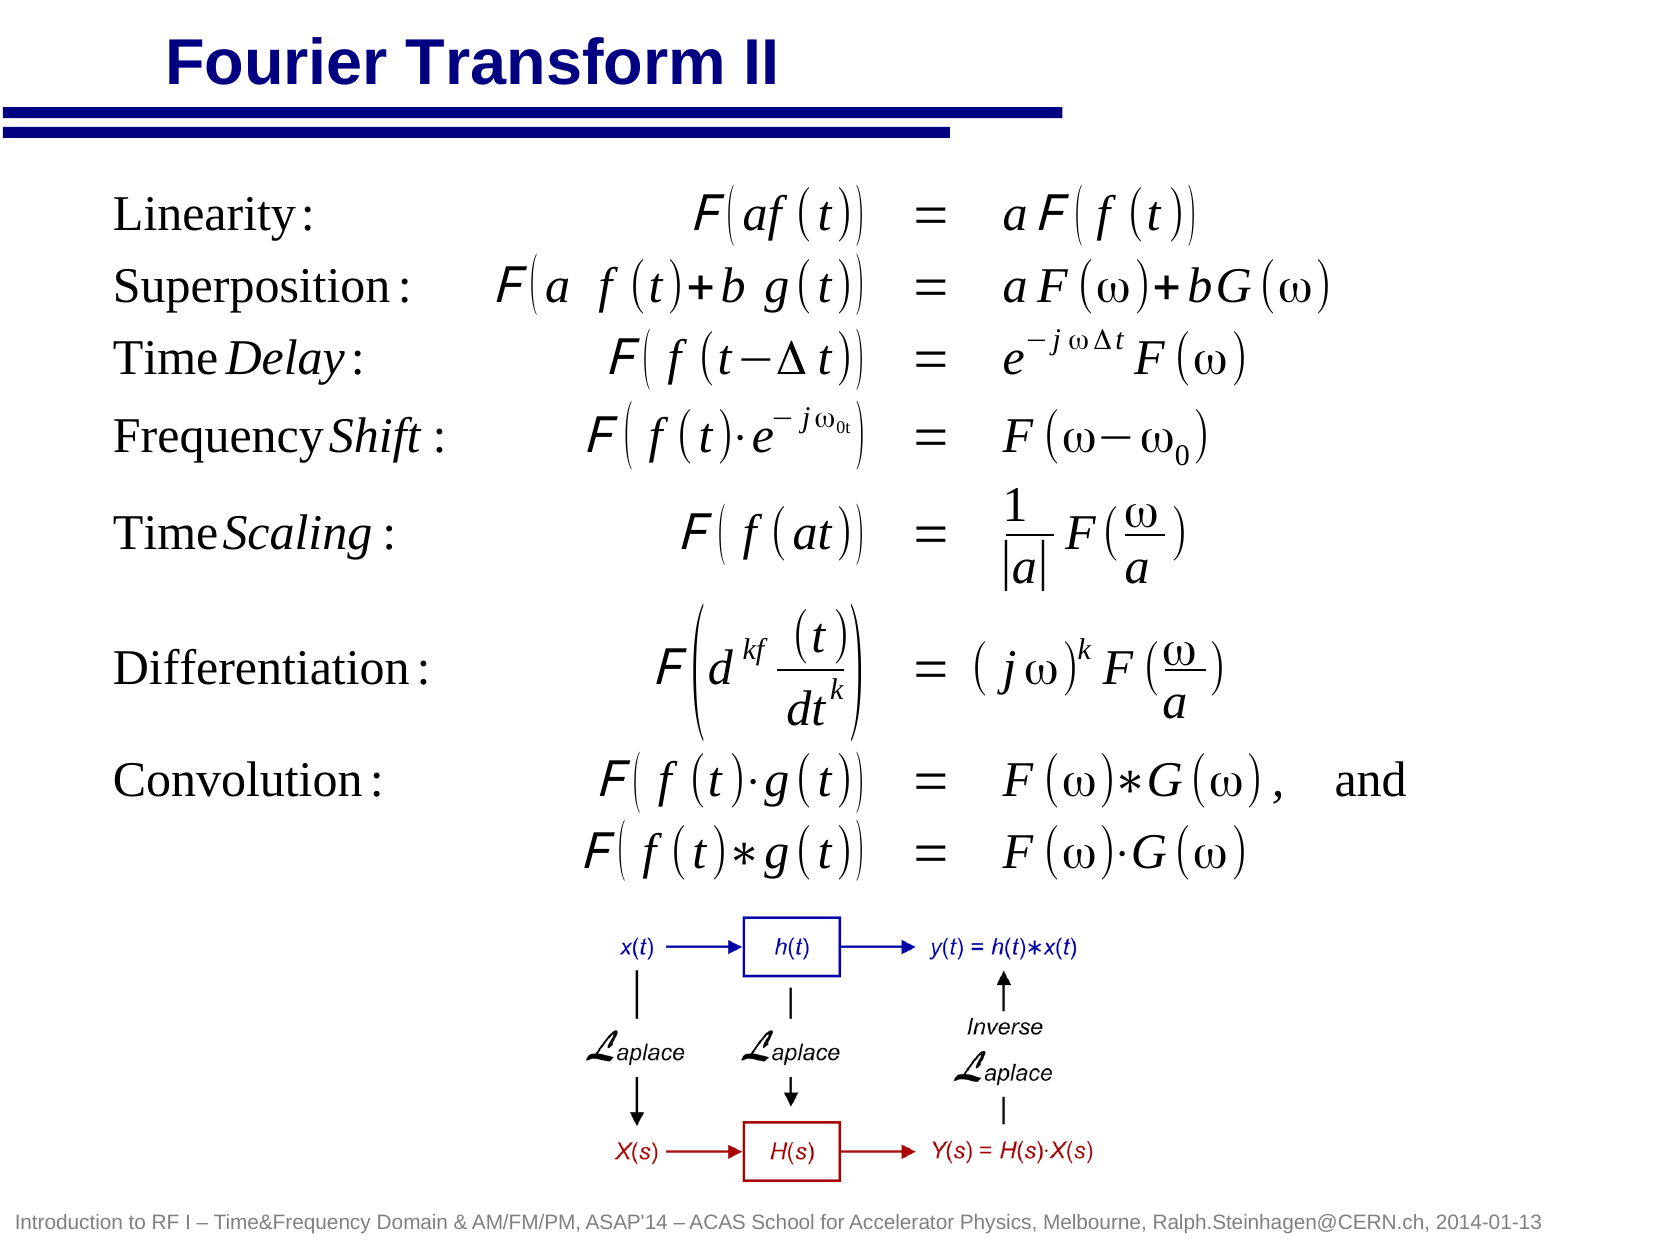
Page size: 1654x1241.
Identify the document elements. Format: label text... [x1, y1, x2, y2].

picture [570, 895, 1132, 1197]
chart [97, 176, 1422, 886]
title Fourier Transform II [165, 0, 1542, 124]
